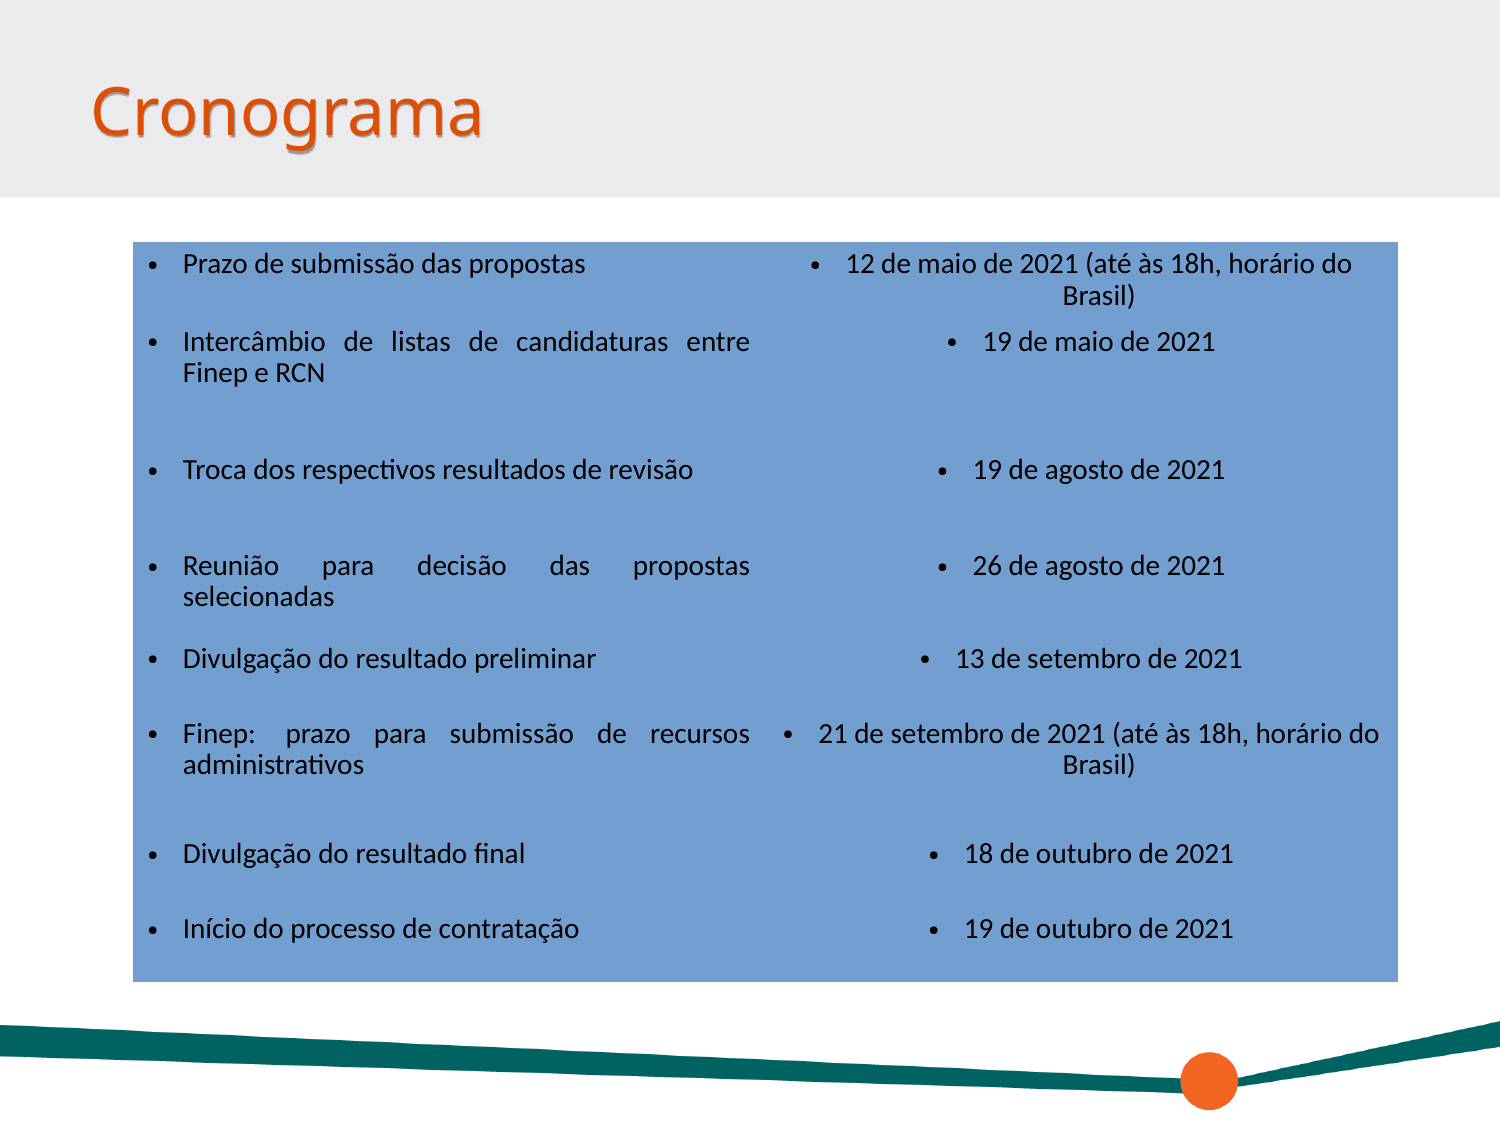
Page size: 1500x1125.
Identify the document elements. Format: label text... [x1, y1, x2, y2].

table_cell Divulgação do resultado final [133, 833, 765, 907]
table_header Prazo de submissão das propostas [133, 242, 765, 320]
table_cell 18 de outubro de 2021 [765, 833, 1398, 907]
table_cell 19 de maio de 2021 [765, 320, 1398, 448]
title Cronograma [75, 45, 1426, 173]
table_cell Finep: prazo para submissão de recursos administrativos [133, 712, 765, 833]
table_header 12 de maio de 2021 (até às 18h, horário do Brasil) [765, 242, 1398, 320]
table_cell 26 de agosto de 2021 [765, 544, 1398, 637]
table_cell Reunião para decisão das propostas selecionadas [133, 544, 765, 637]
table_cell 13 de setembro de 2021 [765, 637, 1398, 712]
table_cell 21 de setembro de 2021 (até às 18h, horário do Brasil) [765, 712, 1398, 833]
table_cell Divulgação do resultado preliminar [133, 637, 765, 712]
table_cell 19 de agosto de 2021 [765, 448, 1398, 544]
table_cell Troca dos respectivos resultados de revisão [133, 448, 765, 544]
table_cell Intercâmbio de listas de candidaturas entre Finep e RCN [133, 320, 765, 448]
table_cell 19 de outubro de 2021 [765, 907, 1398, 982]
table_cell Início do processo de contratação [133, 907, 765, 982]
